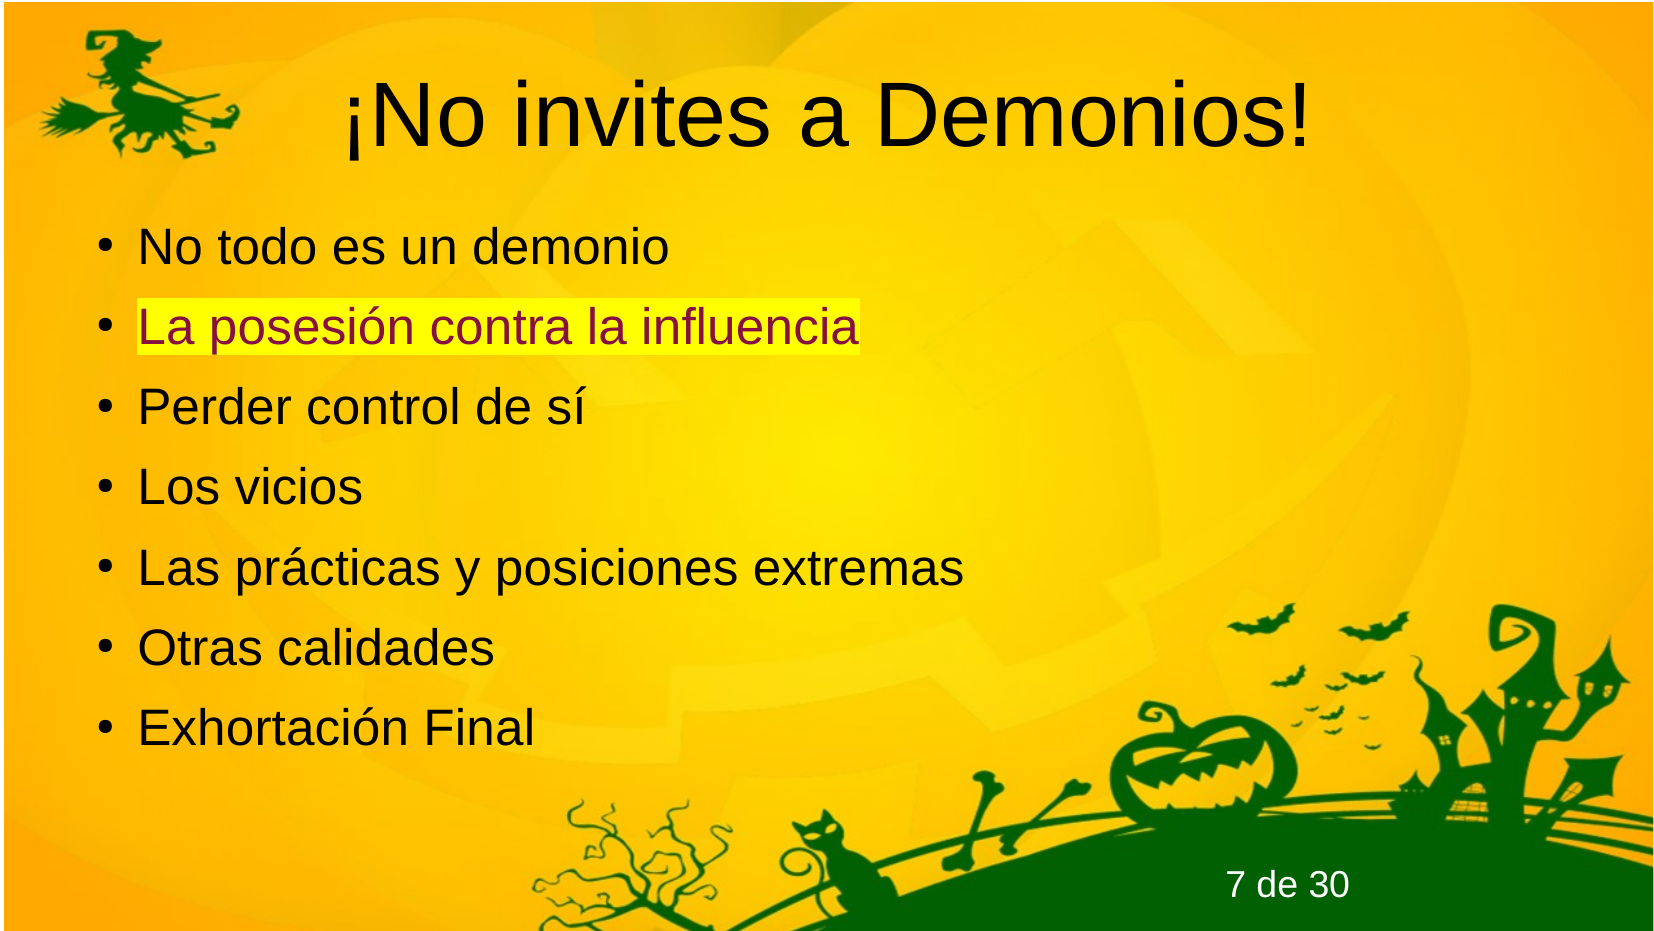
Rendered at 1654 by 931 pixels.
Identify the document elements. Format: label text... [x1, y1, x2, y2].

list No todo es un demonio La posesión contra la influencia Perder control de sí Los vicios Las prácticas y posiciones extremas Otras calidades Exhortación Final [82, 217, 1571, 758]
title ¡No invites a Demonios! [82, 37, 1571, 193]
text_box <number> de 30 [1210, 856, 1418, 931]
picture [4, 2, 1654, 931]
